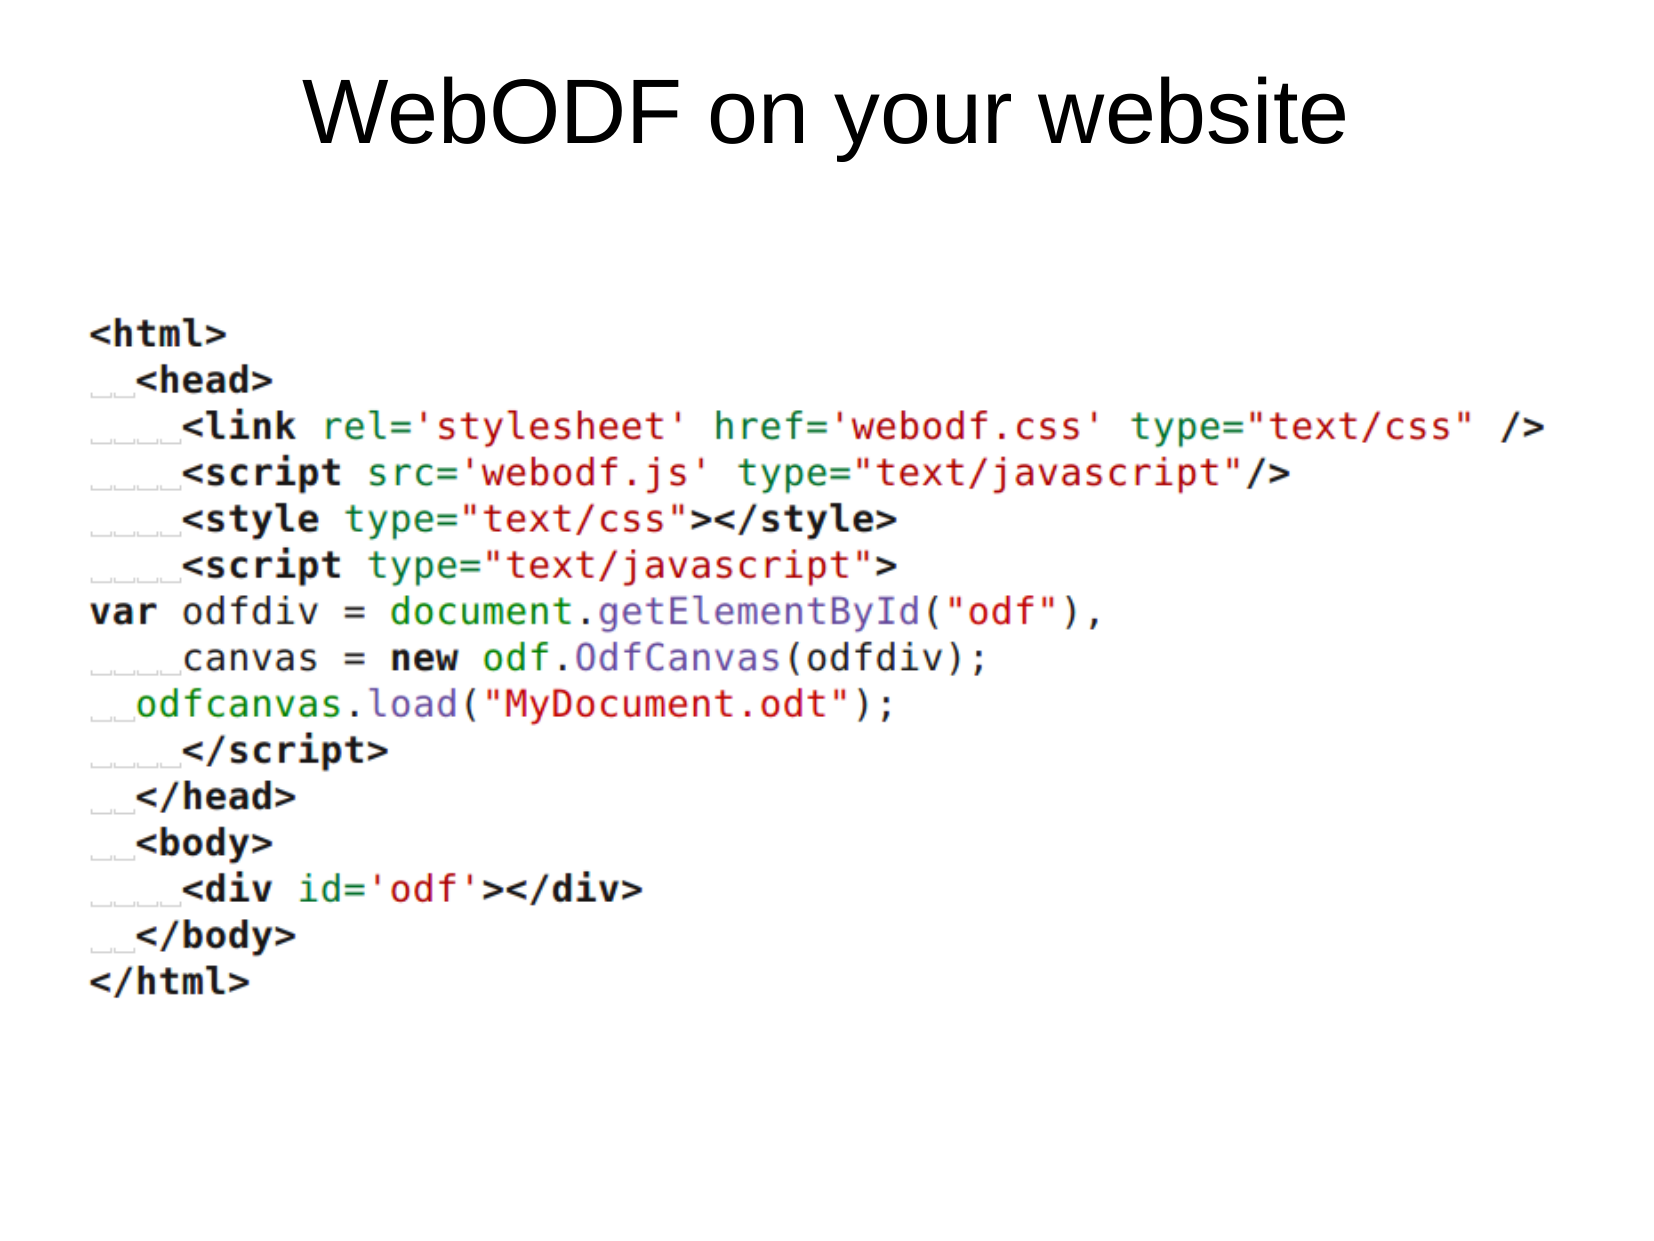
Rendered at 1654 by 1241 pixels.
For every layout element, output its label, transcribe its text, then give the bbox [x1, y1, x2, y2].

picture [84, 313, 1585, 1023]
title WebODF on your website [82, 8, 1571, 216]
